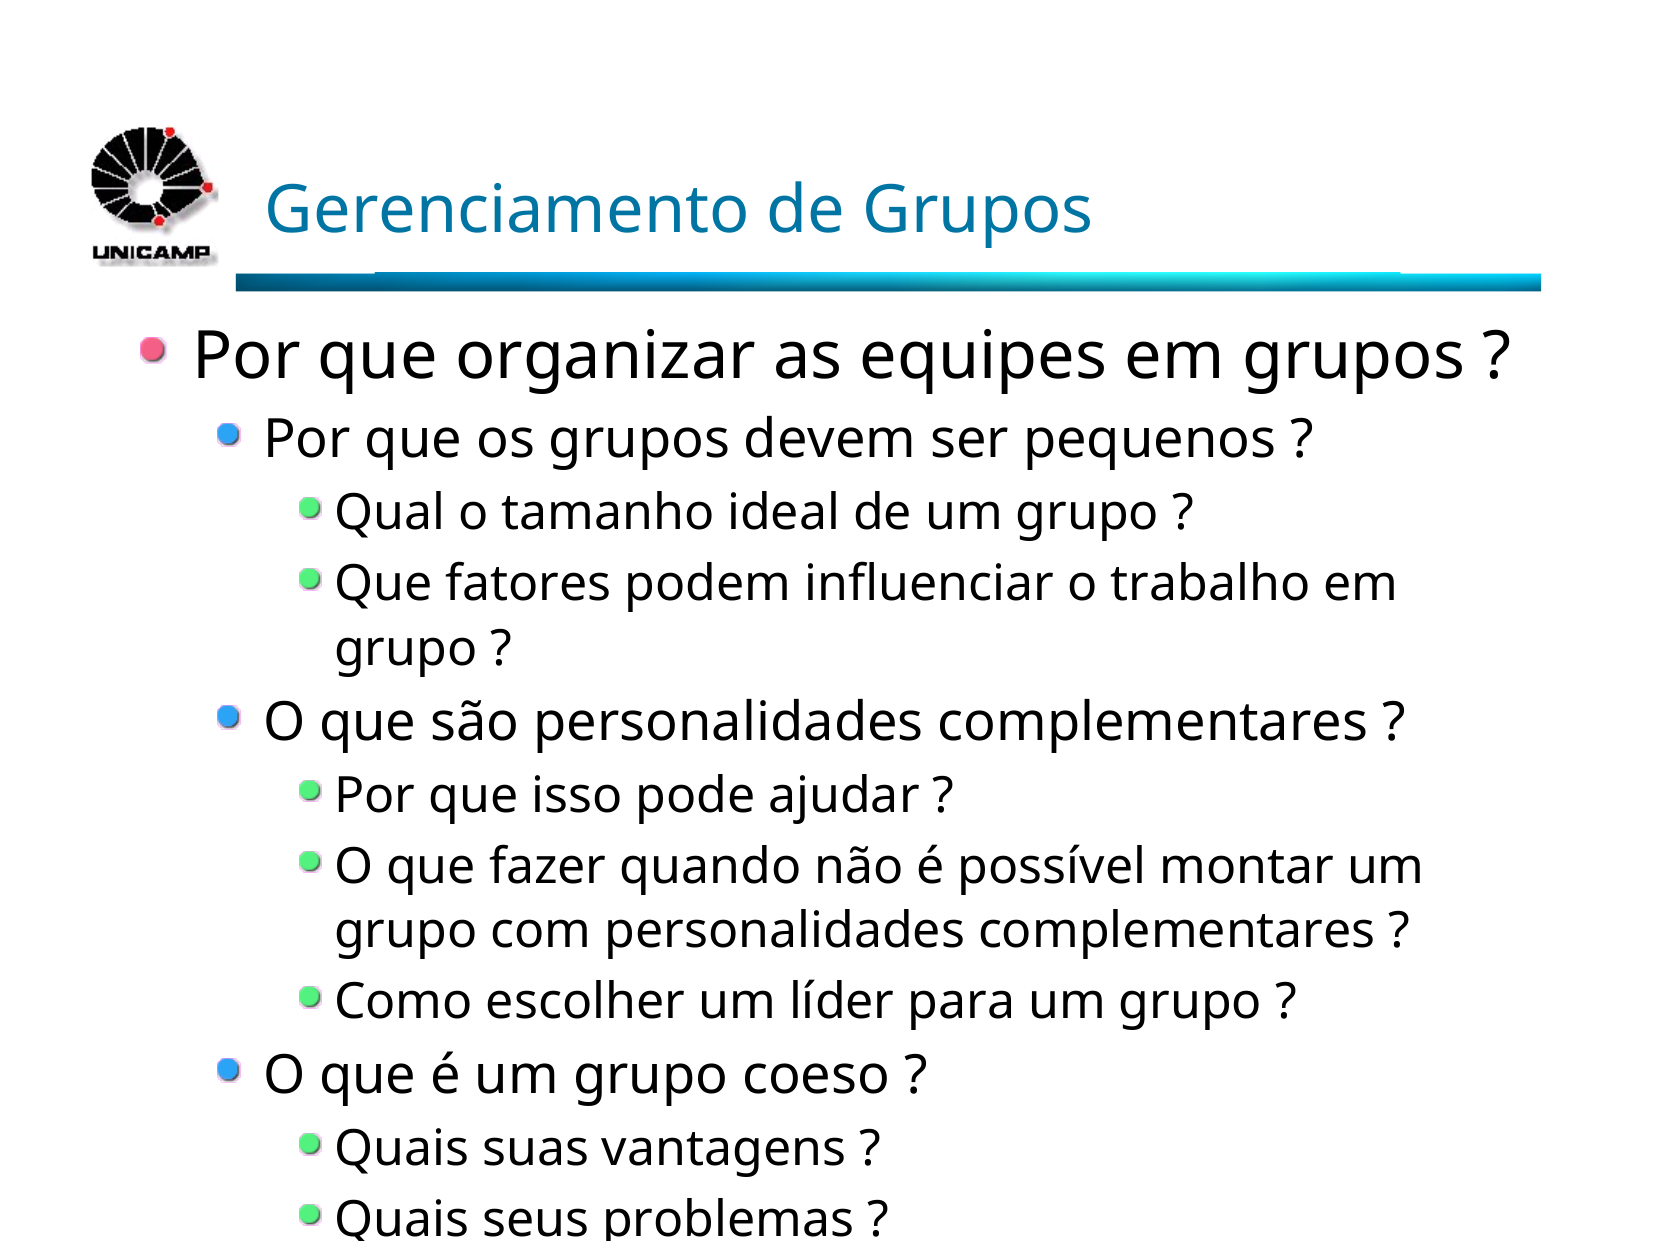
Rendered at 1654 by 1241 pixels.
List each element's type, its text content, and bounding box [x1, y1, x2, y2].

picture [298, 1203, 323, 1227]
list Por que organizar as equipes em grupos ? Por que os grupos devem ser pequenos ? Qual o tamanho ideal de um grupo ? Que fatores podem influenciar o trabalho em grupo ? O que são personalidades complementares ? Por que isso pode ajudar ? O que fazer quando não é possível montar um grupo com personalidades complementares ? Como escolher um líder para um grupo ? O que é um grupo coeso ? Quais suas vantagens ? Quais seus problemas ? O que é “groupthink” ? [121, 309, 1534, 1167]
title Gerenciamento de Grupos [264, 57, 1534, 250]
picture [125, 272, 1654, 295]
